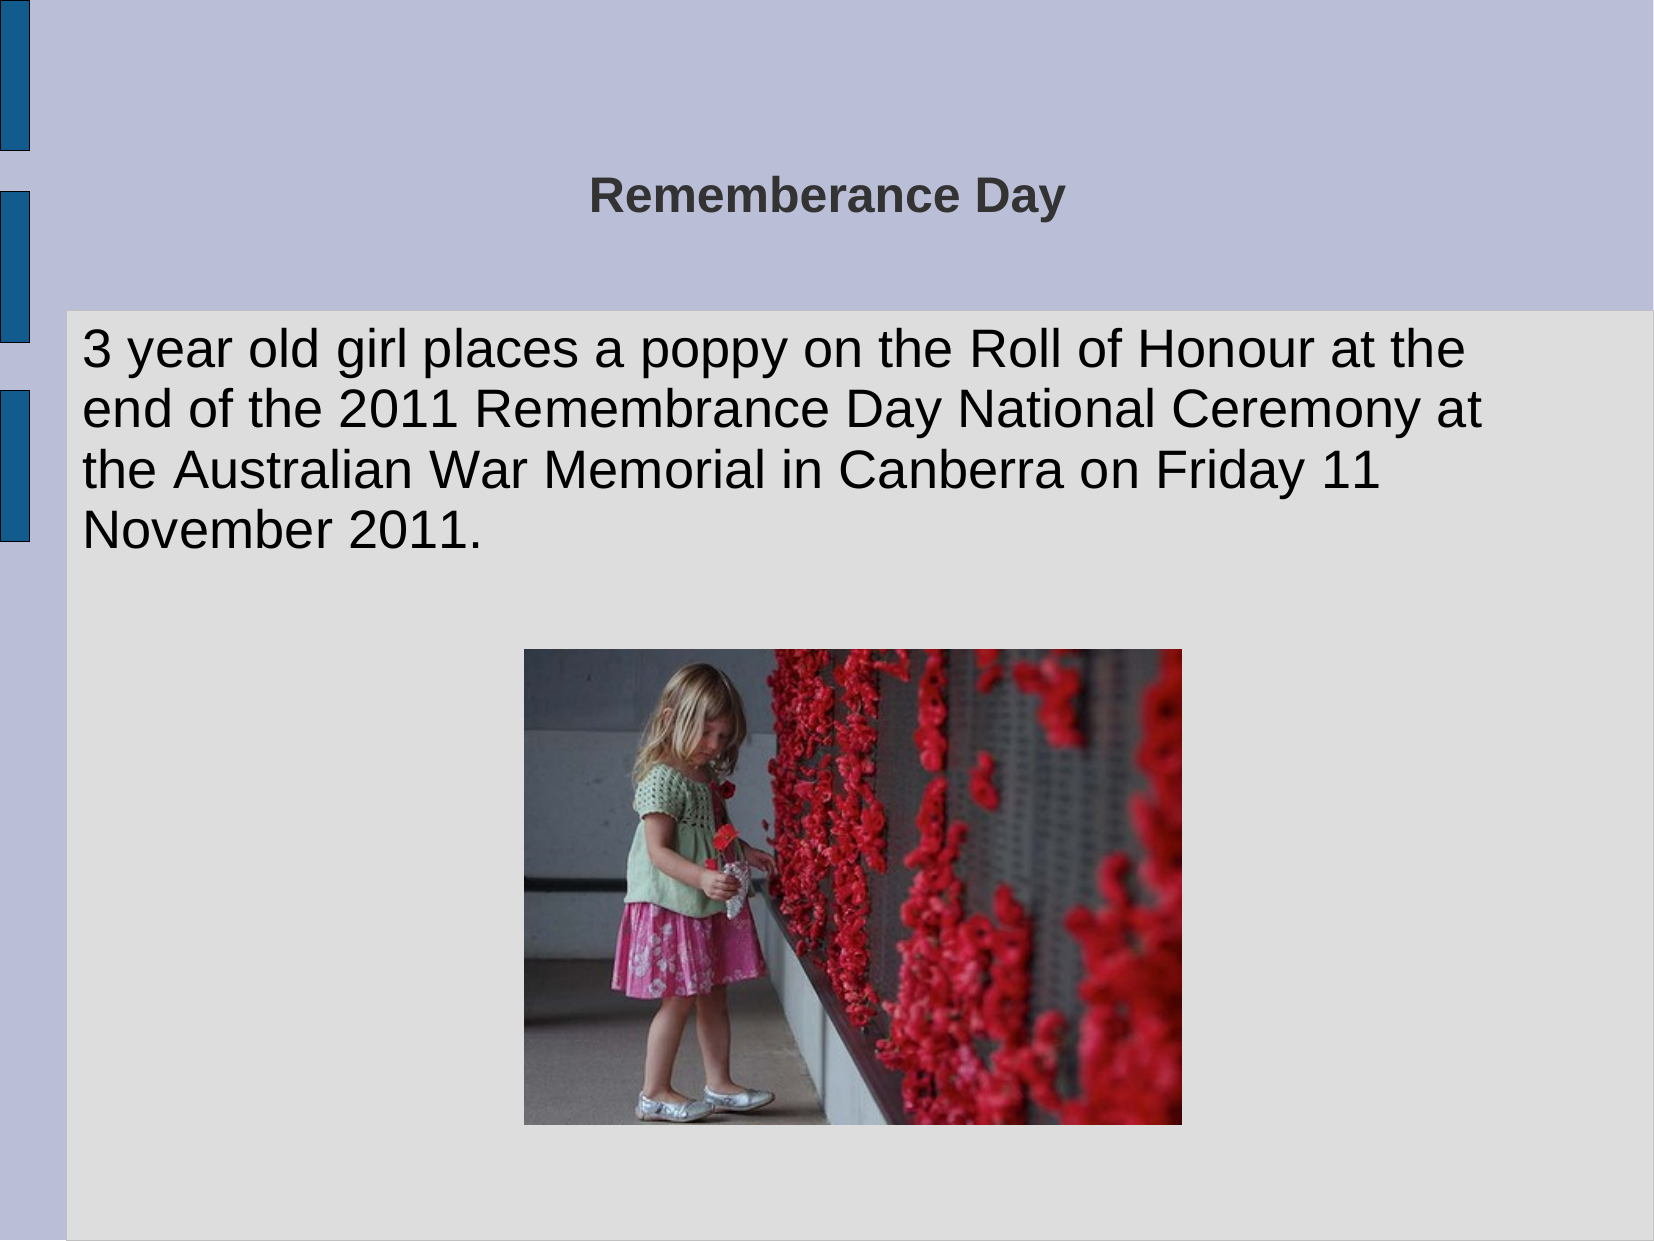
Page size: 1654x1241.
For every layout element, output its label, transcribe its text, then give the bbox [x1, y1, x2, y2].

picture [524, 649, 1182, 1125]
list 3 year old girl places a poppy on the Roll of Honour at the end of the 2011 Remembrance Day National Ceremony at the Australian War Memorial in Canberra on Friday 11 November 2011. [82, 290, 1571, 1109]
title Rememberance Day [121, 91, 1534, 290]
